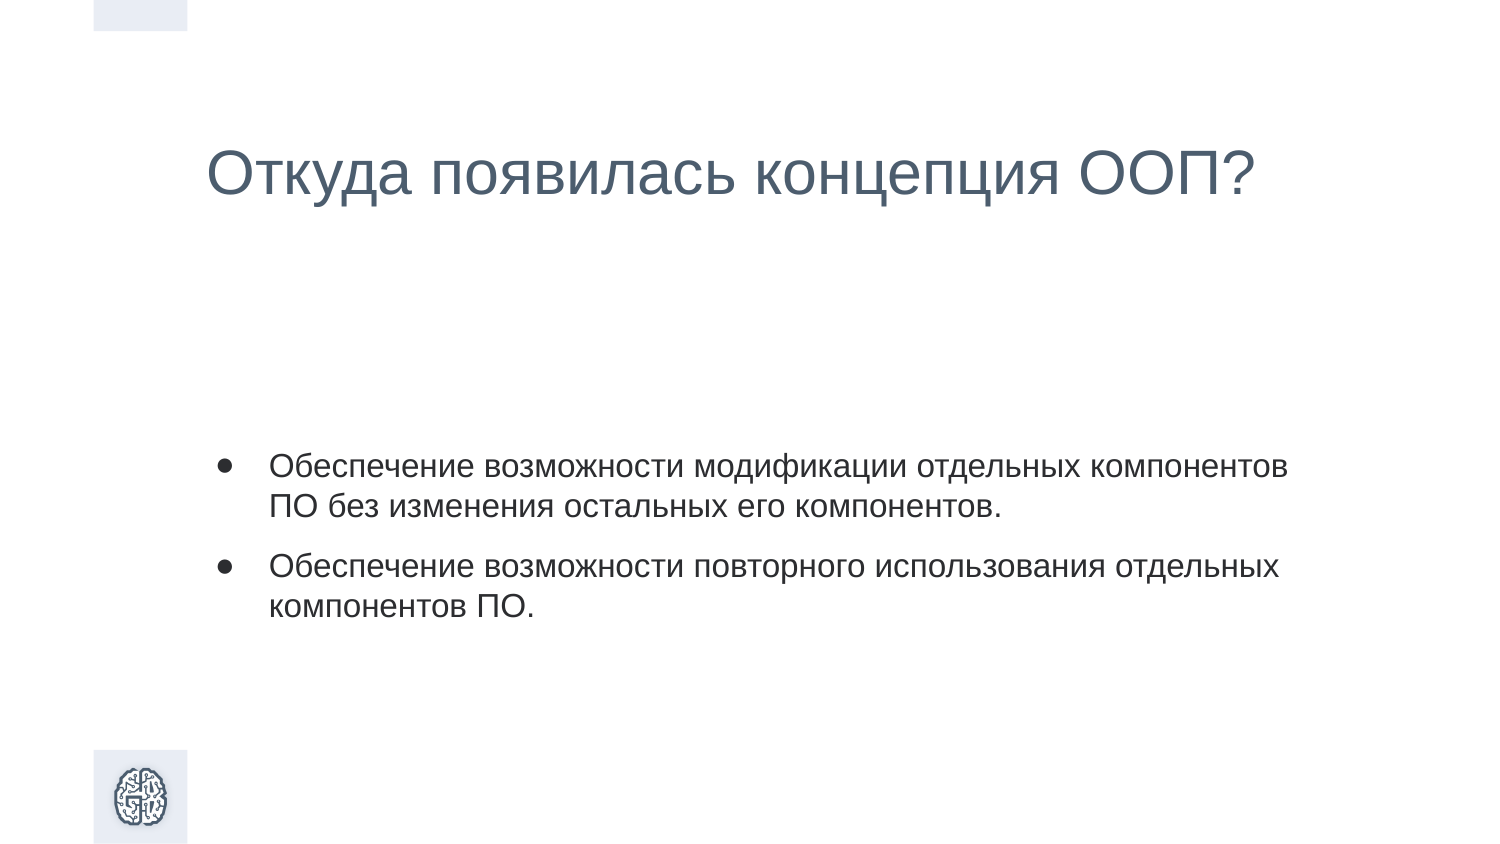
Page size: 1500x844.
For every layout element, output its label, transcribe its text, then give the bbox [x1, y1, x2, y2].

picture [106, 760, 175, 834]
title Откуда появилась концепция ООП? [186, 94, 1311, 244]
text_box Обеспечение возможности модификации отдельных компонентов ПО без изменения остальных его компонентов. Обеспечение возможности повторного использования отдельных компонентов ПО. [186, 400, 1311, 668]
